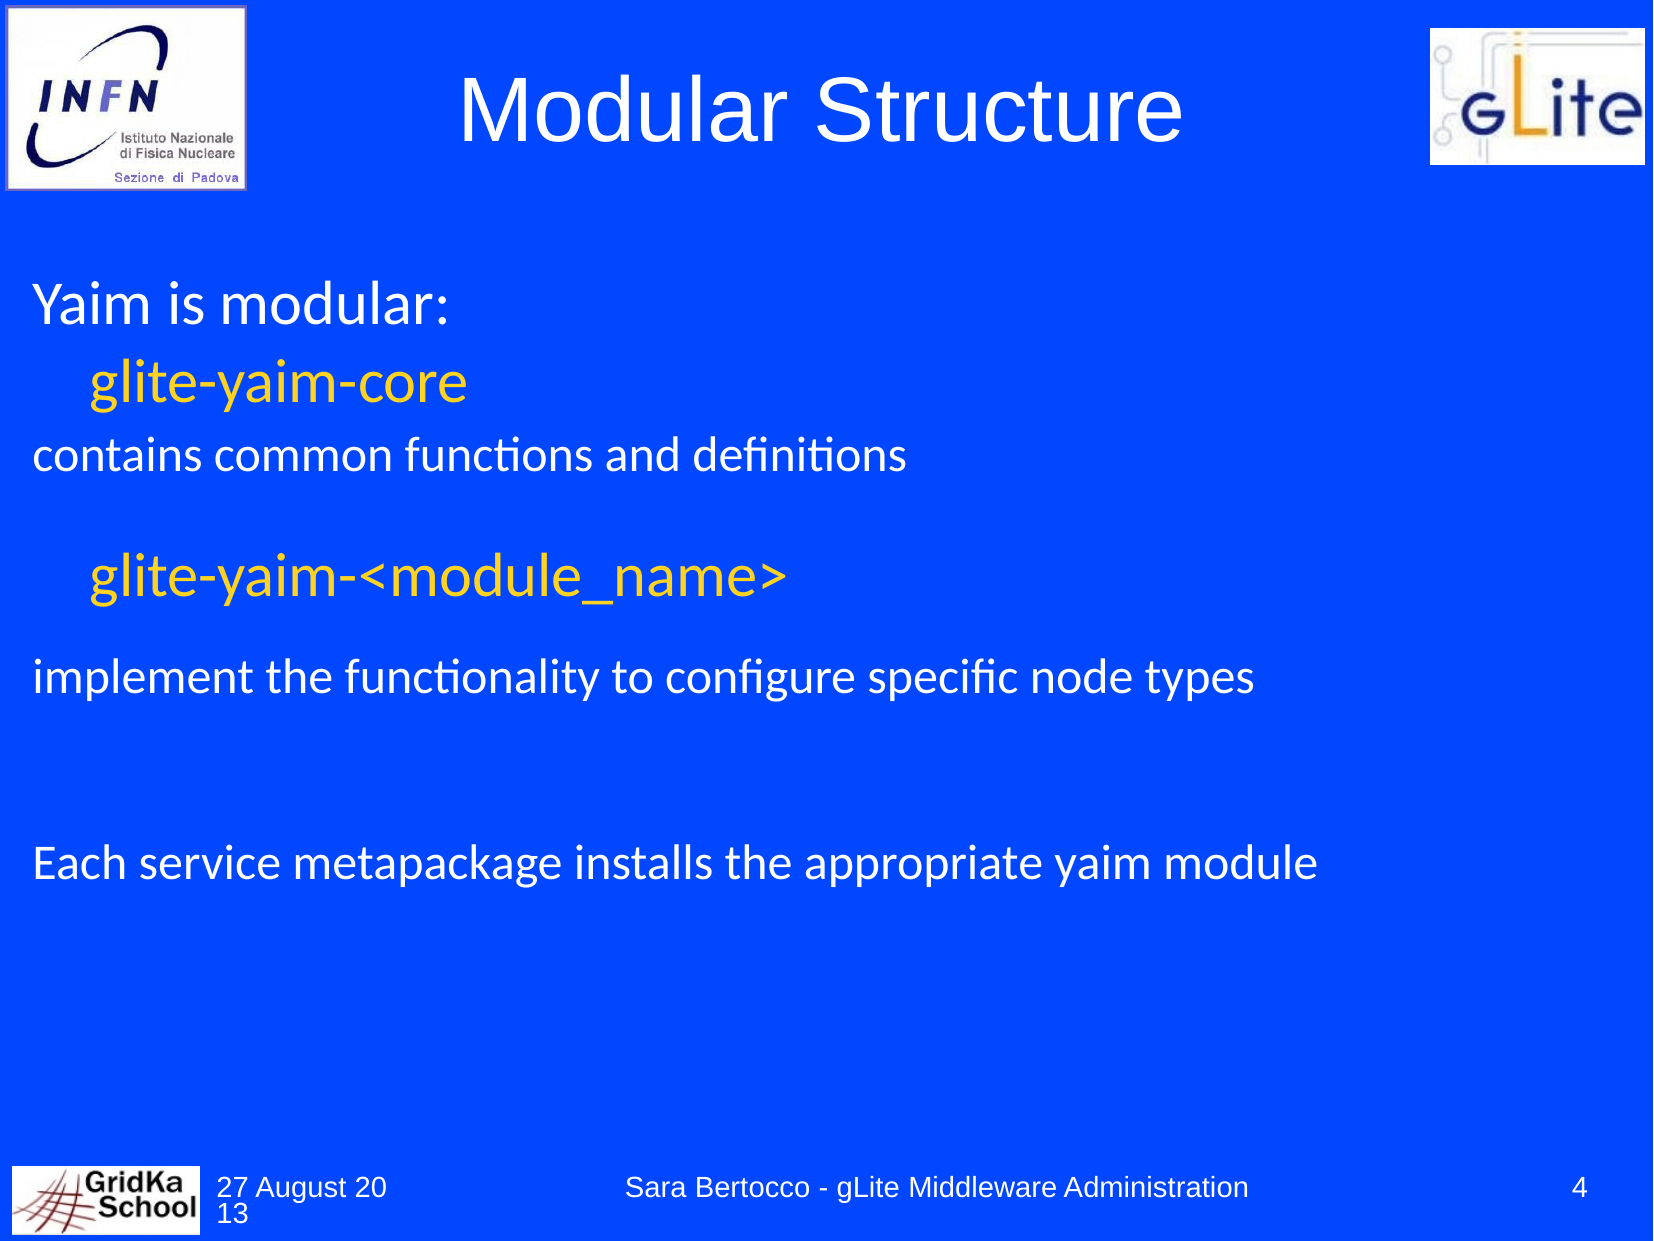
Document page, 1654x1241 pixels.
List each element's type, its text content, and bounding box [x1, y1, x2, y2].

picture [1430, 28, 1645, 165]
picture [5, 5, 247, 191]
text_box Yaim is modular: glite-yaim-core contains common functions and definitions glite-yaim-<module_name> implement the functionality to configure specific node types Each service metapackage installs the appropriate yaim module [0, 270, 1653, 1241]
title Modular Structure [0, 25, 1645, 195]
